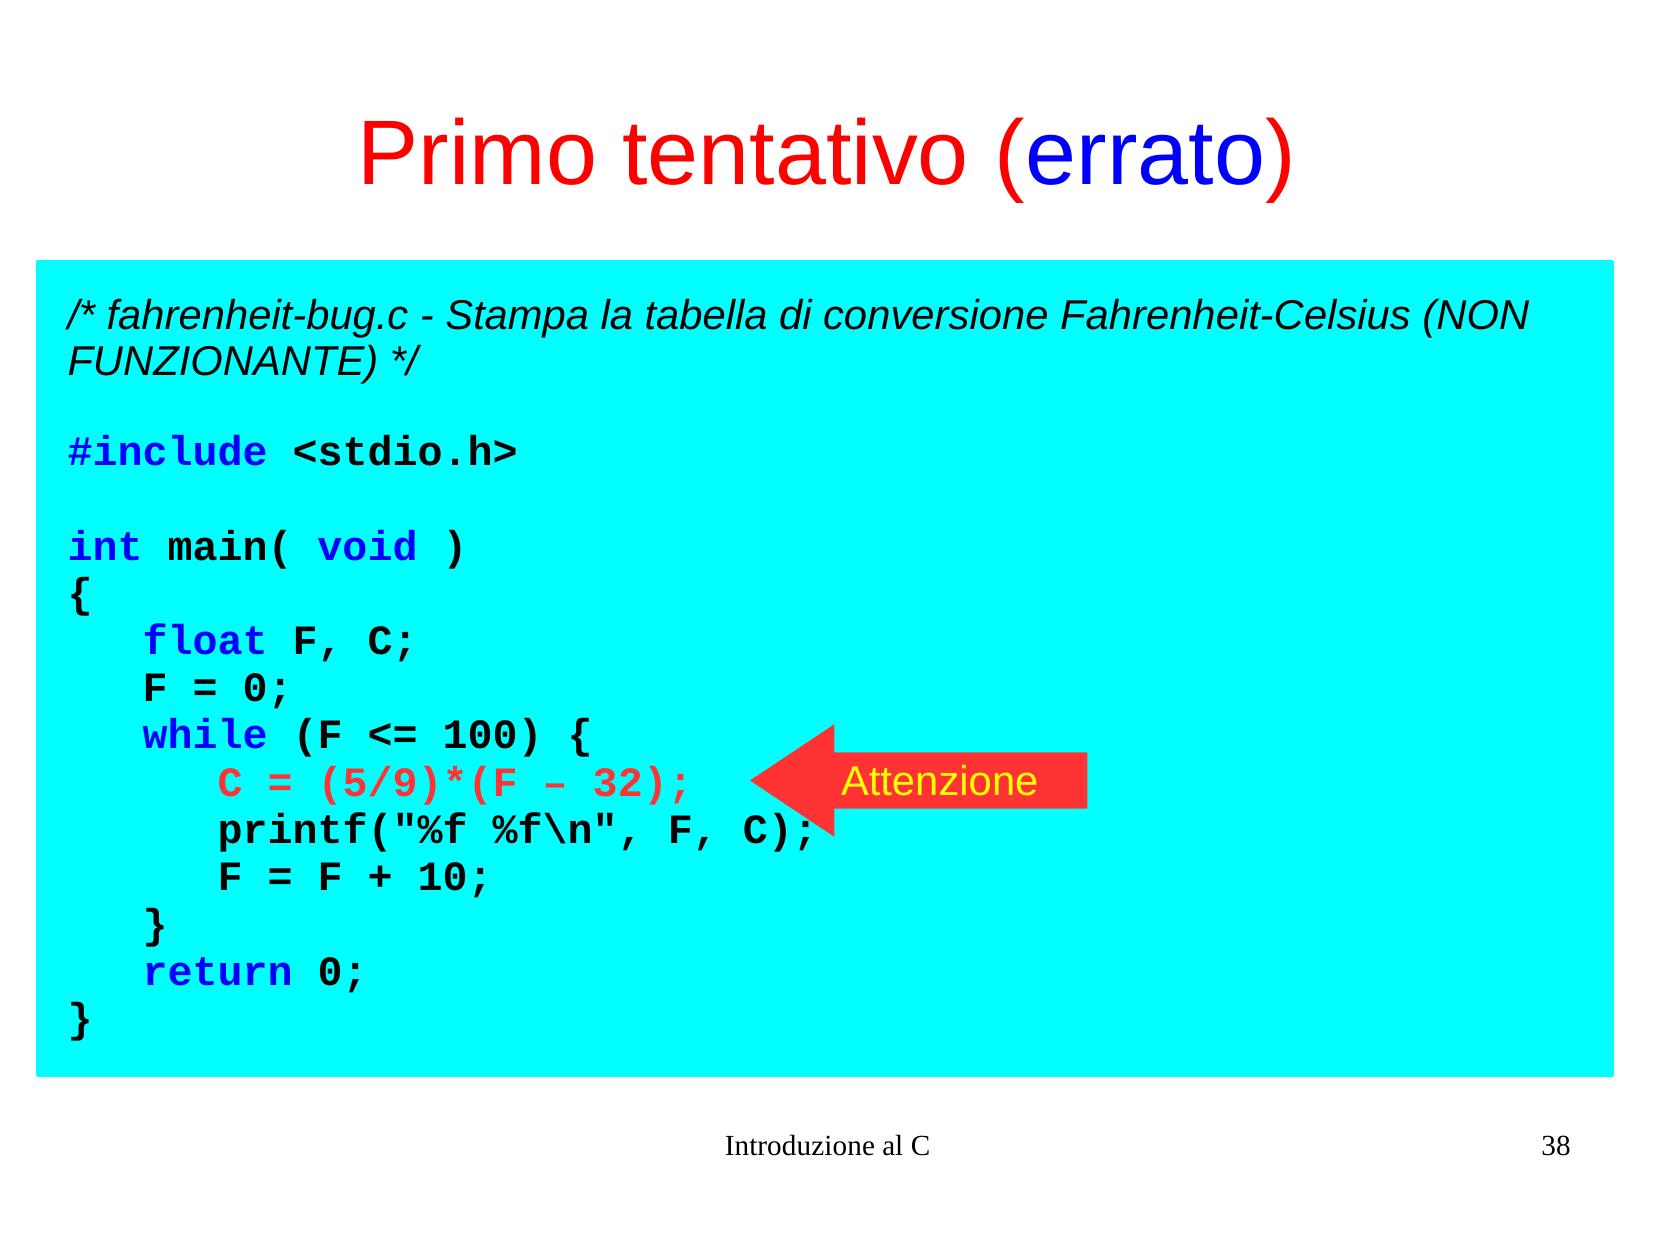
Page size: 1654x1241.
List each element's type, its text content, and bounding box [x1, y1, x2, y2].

text_box Attenzione [749, 724, 1088, 837]
text_box /* fahrenheit-bug.c - Stampa la tabella di conversione Fahrenheit-Celsius (NON FUNZIONANTE) */ #include <stdio.h> int main( void ) { float F, C; F = 0; while (F <= 100) { C = (5/9)*(F – 32); printf("%f %f\n", F, C); F = F + 10; } return 0; } [37, 261, 1613, 1076]
title Primo tentativo (errato) [82, 49, 1571, 257]
